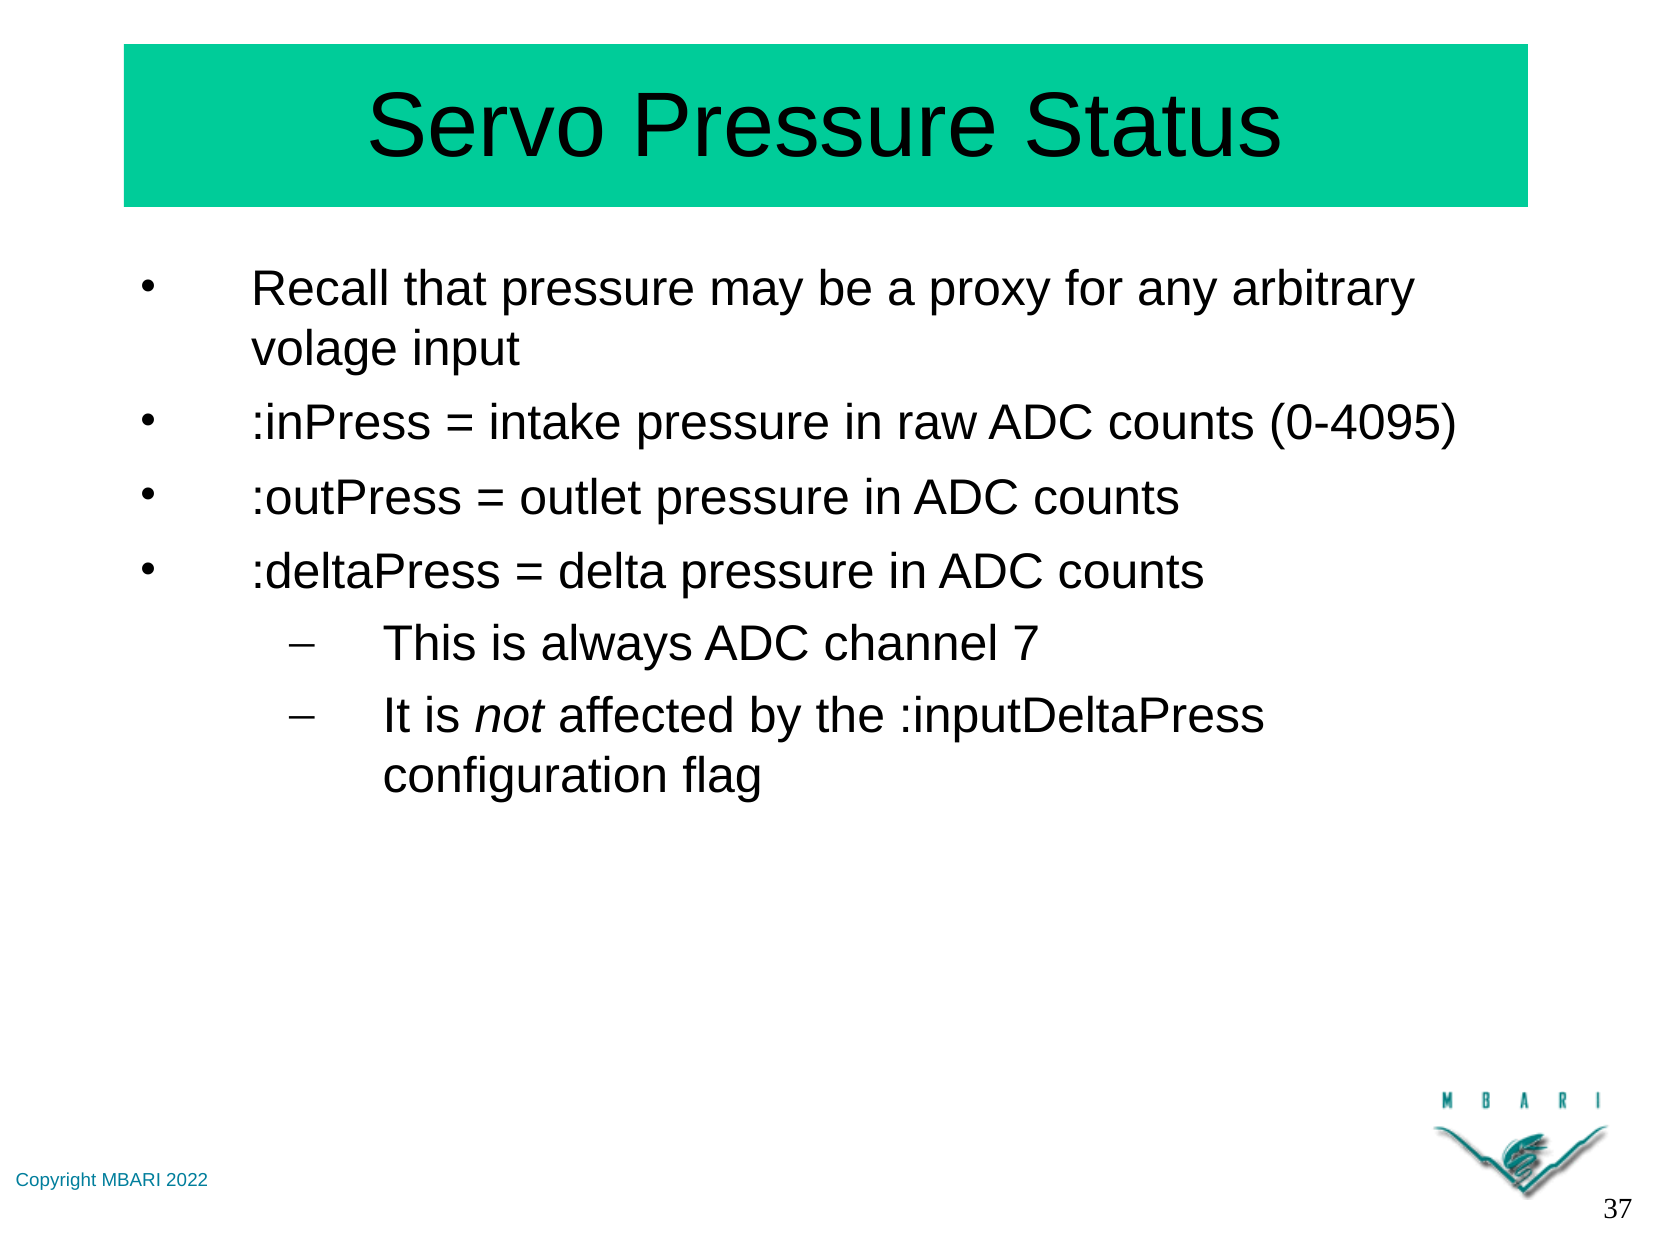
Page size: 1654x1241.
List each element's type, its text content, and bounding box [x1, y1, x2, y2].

picture [1426, 1091, 1613, 1200]
title Servo Pressure Status [123, 44, 1528, 207]
list Recall that pressure may be a proxy for any arbitrary volage input :inPress = intake pressure in raw ADC counts (0-4095) :outPress = outlet pressure in ADC counts :deltaPress = delta pressure in ADC counts This is always ADC channel 7 It is not affected by the :inputDeltaPress configuration flag [123, 247, 1528, 1158]
